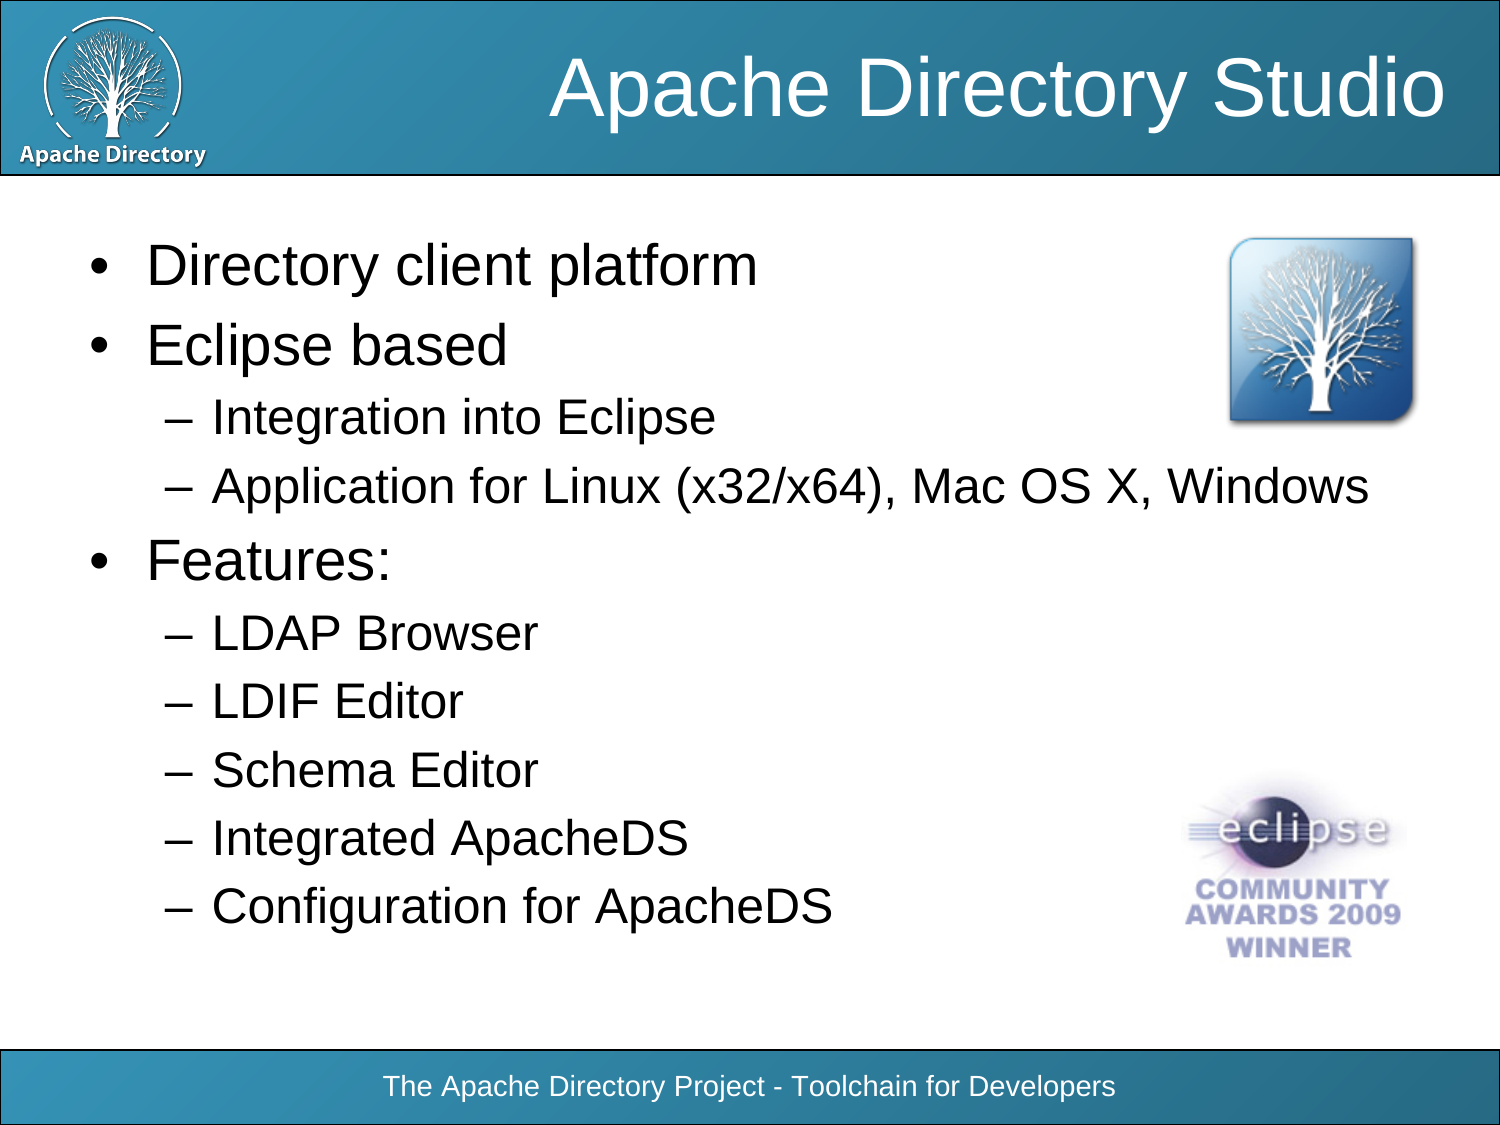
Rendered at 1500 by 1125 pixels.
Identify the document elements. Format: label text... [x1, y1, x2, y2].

list Directory client platform Eclipse based Integration into Eclipse Application for Linux (x32/x64), Mac OS X, Windows Features: LDAP Browser LDIF Editor Schema Editor Integrated ApacheDS Configuration for ApacheDS [75, 224, 1426, 1013]
picture [1221, 229, 1422, 430]
title Apache Directory Studio [237, 12, 1463, 163]
picture [12, 12, 213, 173]
picture [1181, 767, 1407, 967]
